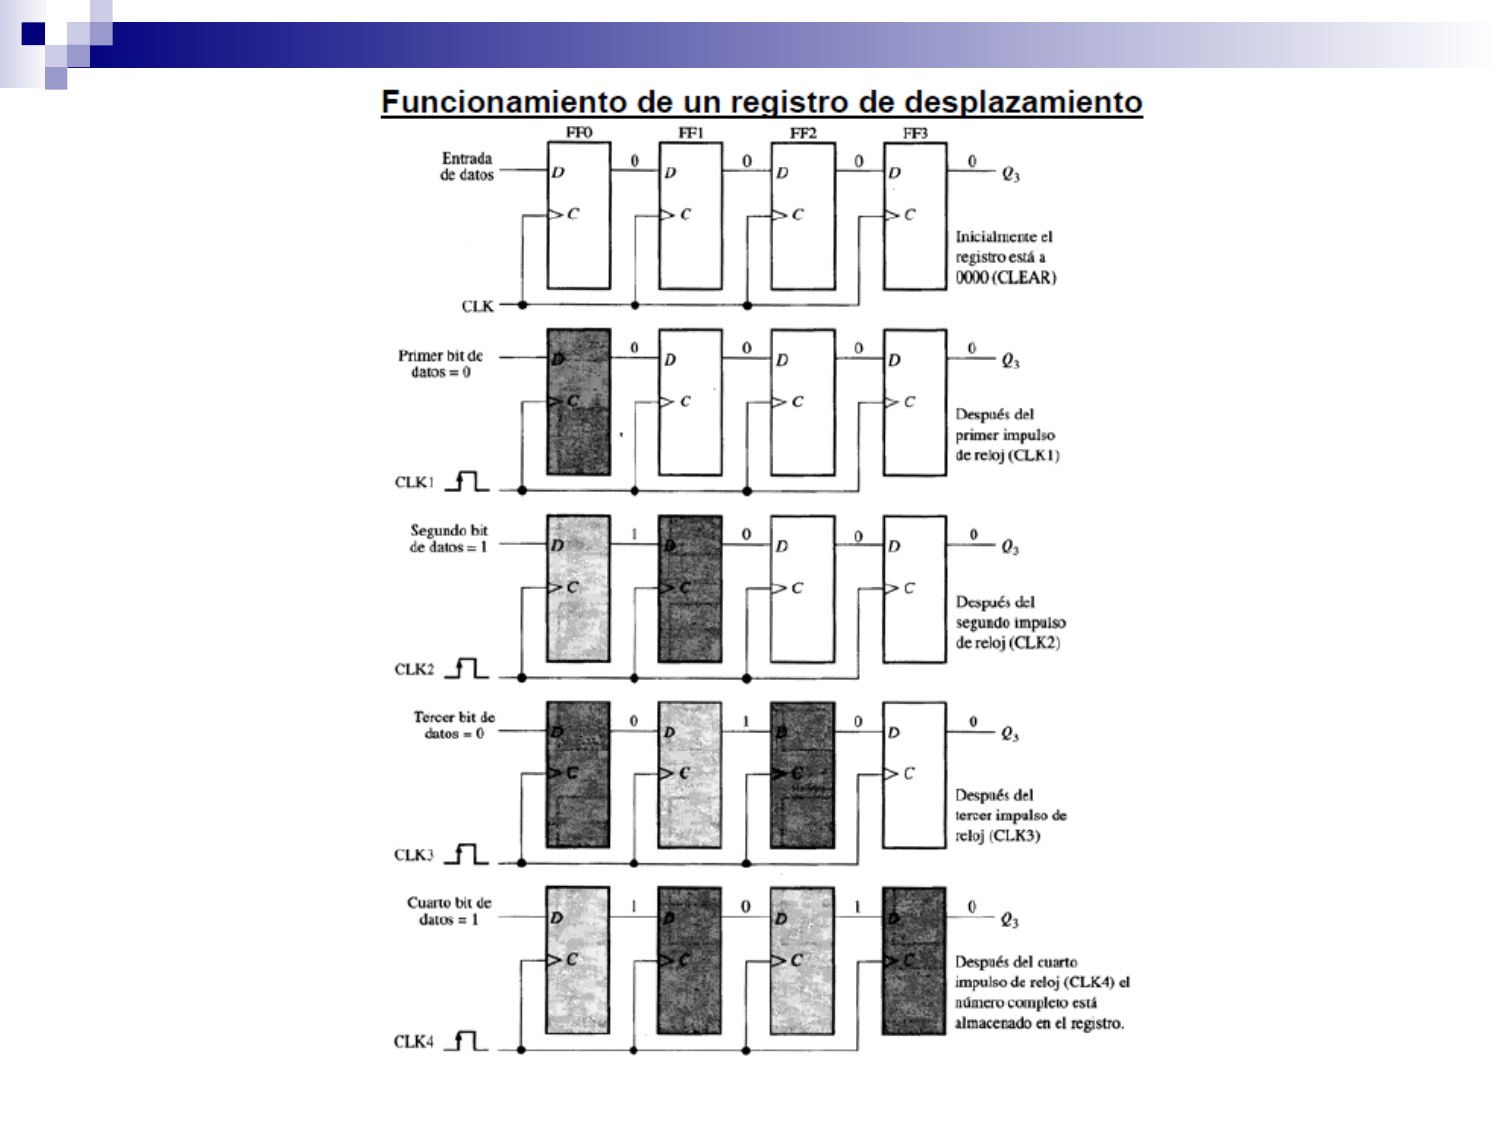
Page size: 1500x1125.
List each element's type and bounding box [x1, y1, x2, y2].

picture [372, 78, 1168, 1071]
